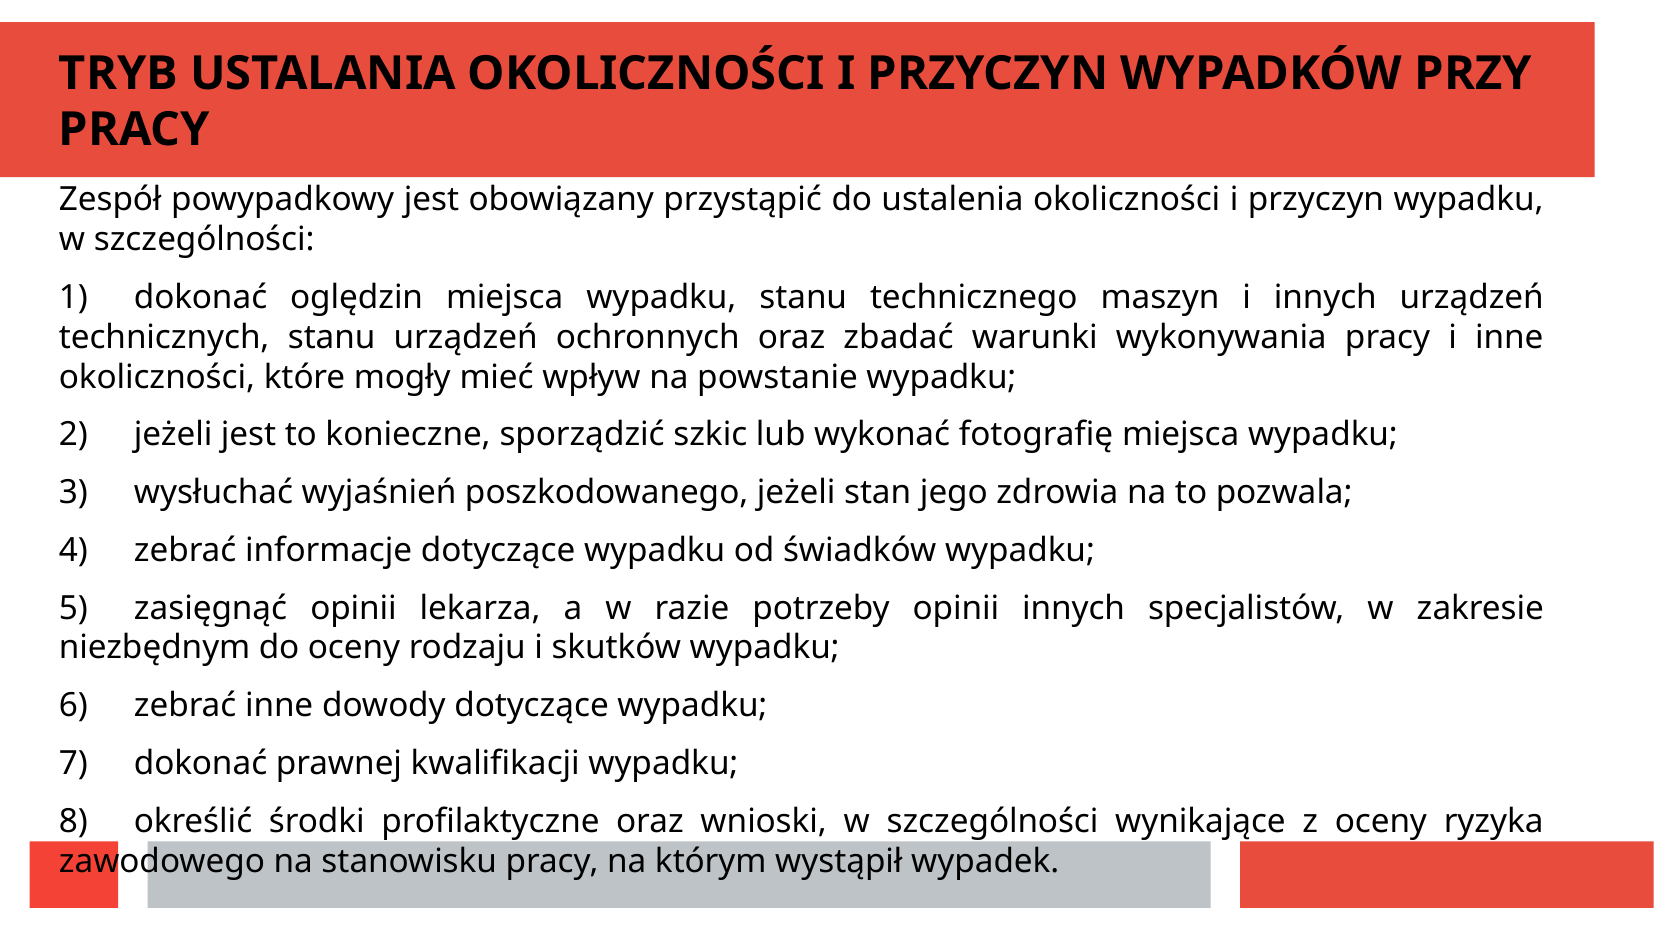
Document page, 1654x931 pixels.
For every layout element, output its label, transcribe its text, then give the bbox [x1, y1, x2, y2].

subtitle Zespół powypadkowy jest obowiązany przystąpić do ustalenia okoliczności i przyczyn wypadku, w szczególności: 1) dokonać oględzin miejsca wypadku, stanu technicznego maszyn i innych urządzeń technicznych, stanu urządzeń ochronnych oraz zbadać warunki wykonywania pracy i inne okoliczności, które mogły mieć wpływ na powstanie wypadku; 2) jeżeli jest to konieczne, sporządzić szkic lub wykonać fotografię miejsca wypadku; 3) wysłuchać wyjaśnień poszkodowanego, jeżeli stan jego zdrowia na to pozwala; 4) zebrać informacje dotyczące wypadku od świadków wypadku; 5) zasięgnąć opinii lekarza, a w razie potrzeby opinii innych specjalistów, w zakresie niezbędnym do oceny rodzaju i skutków wypadku; 6) zebrać inne dowody dotyczące wypadku; 7) dokonać prawnej kwalifikacji wypadku; 8) określić środki profilaktyczne oraz wnioski, w szczególności wynikające z oceny ryzyka zawodowego na stanowisku pracy, na którym wystąpił wypadek. [59, 177, 1565, 754]
title TRYB USTALANIA OKOLICZNOŚCI I PRZYCZYN WYPADKÓW PRZY PRACY [59, 41, 1595, 156]
